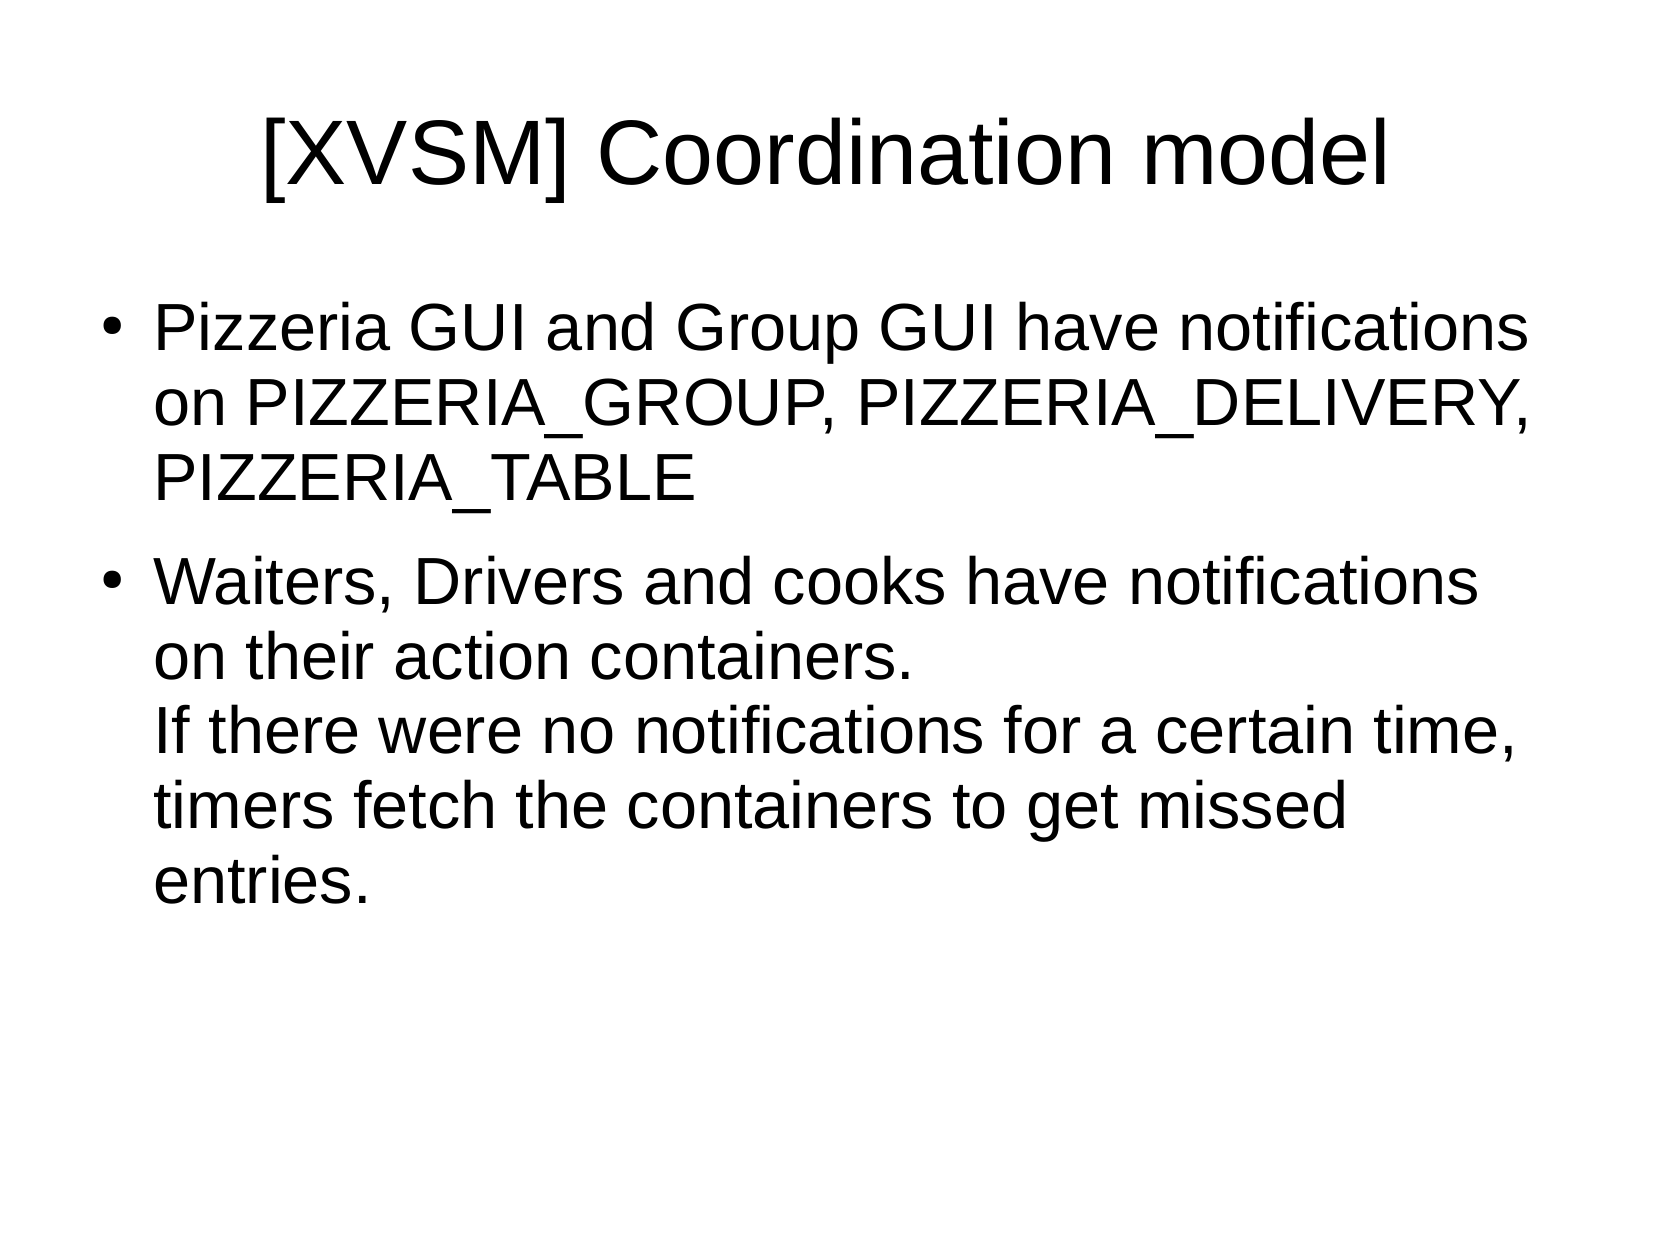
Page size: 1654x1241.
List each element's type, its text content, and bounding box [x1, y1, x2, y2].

list Pizzeria GUI and Group GUI have notifications on PIZZERIA_GROUP, PIZZERIA_DELIVERY, PIZZERIA_TABLE Waiters, Drivers and cooks have notifications on their action containers. If there were no notifications for a certain time, timers fetch the containers to get missed entries. [82, 290, 1538, 1010]
title [XVSM] Coordination model [82, 49, 1571, 257]
